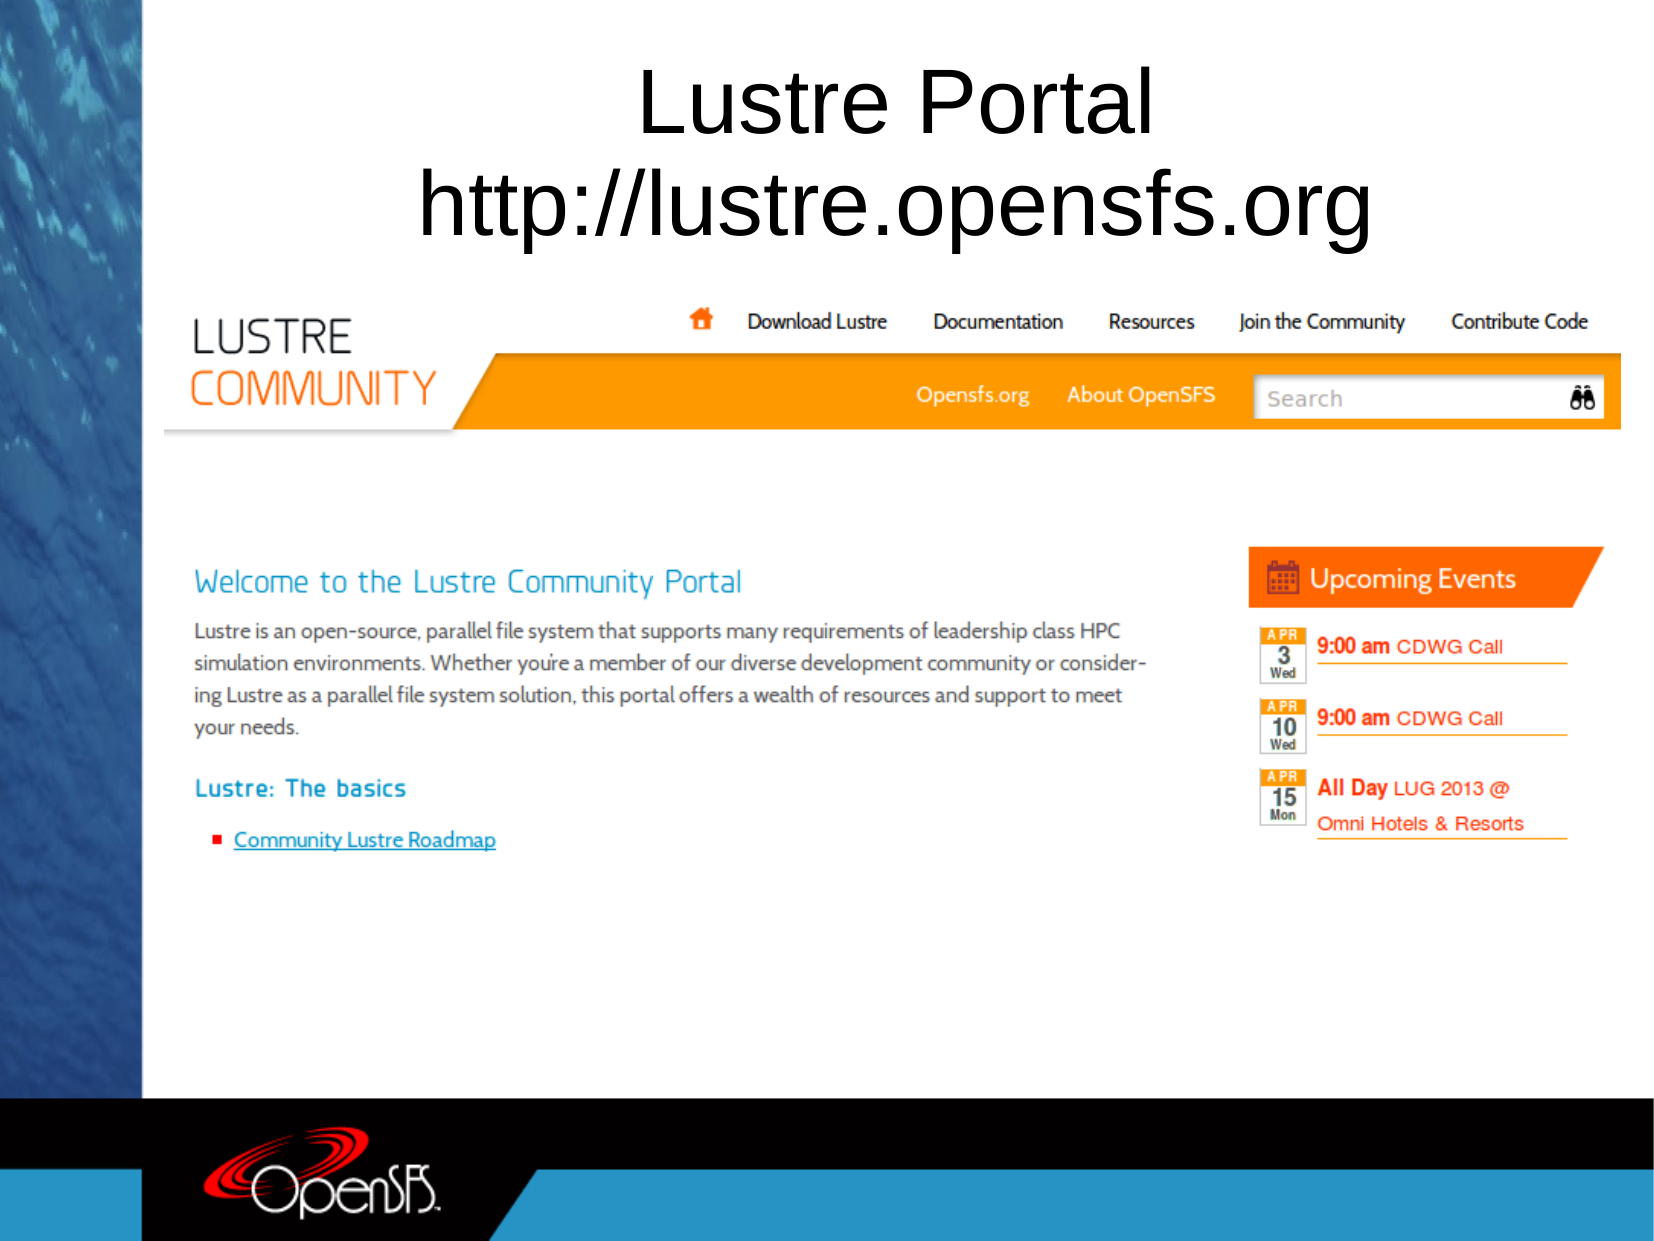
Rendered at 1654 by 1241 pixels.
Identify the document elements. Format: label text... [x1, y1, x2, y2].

title Lustre Portal http://lustre.opensfs.org [163, 49, 1630, 257]
picture [0, 0, 1654, 1241]
